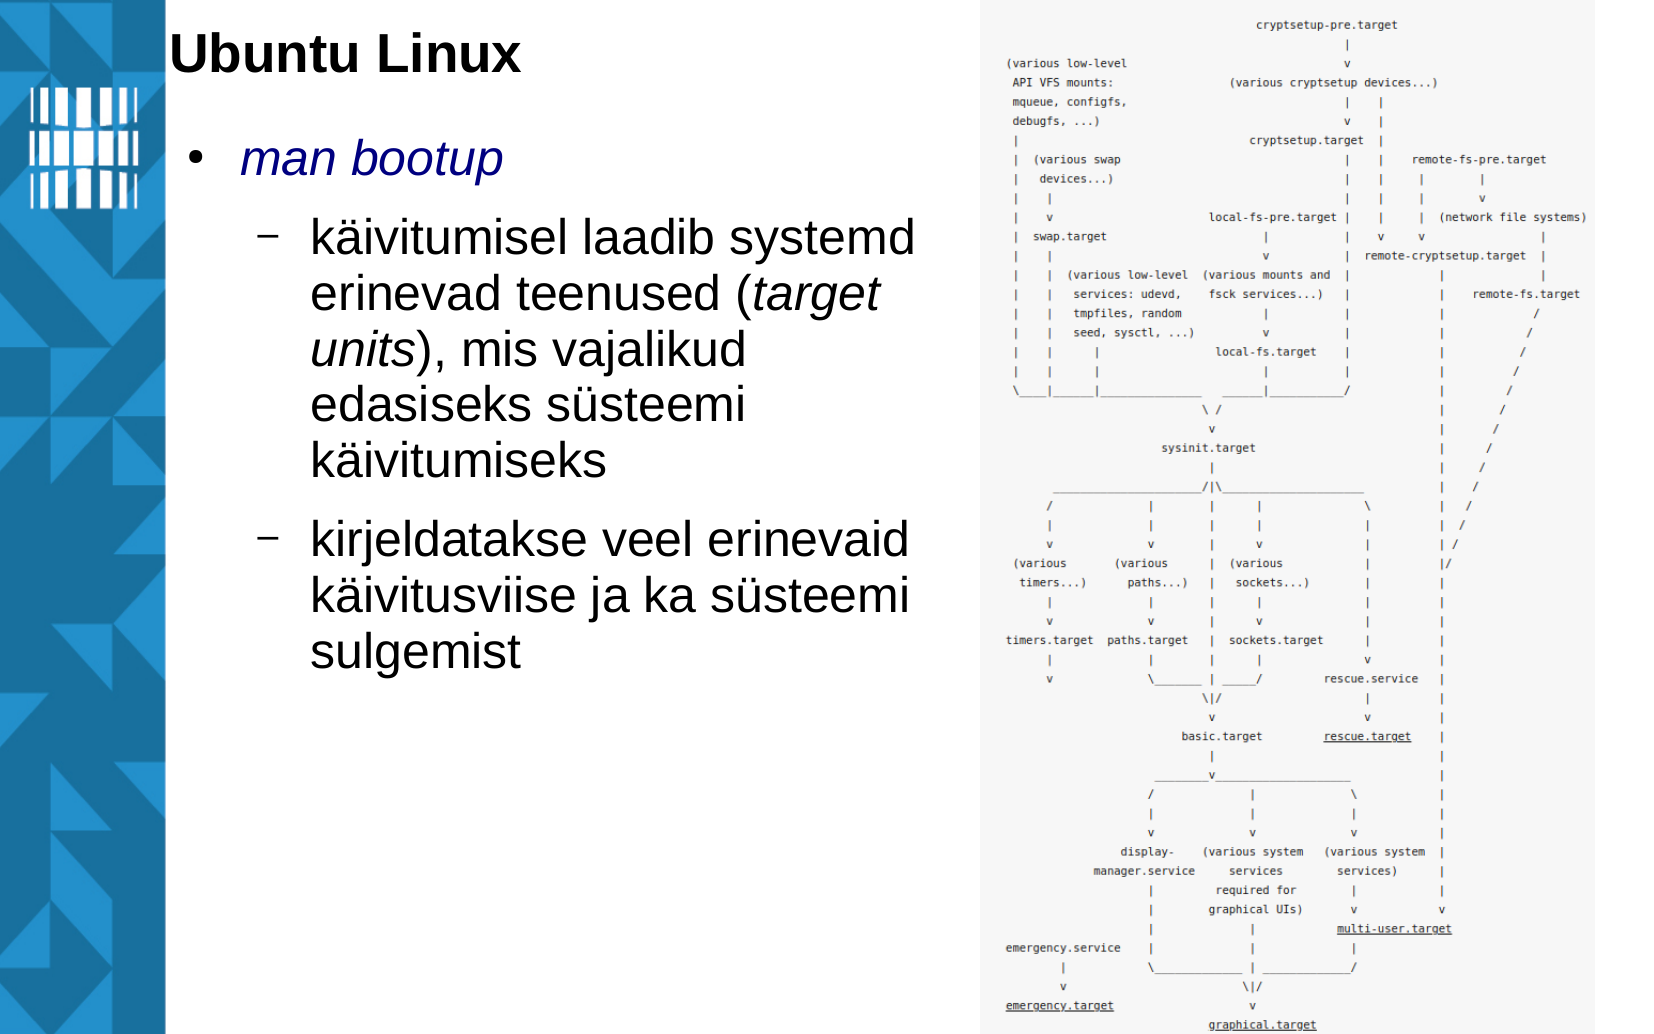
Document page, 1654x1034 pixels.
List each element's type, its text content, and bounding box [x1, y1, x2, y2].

list man bootup käivitumisel laadib systemd erinevad teenused (target units), mis vajalikud edasiseks süsteemi käivitumiseks kirjeldatakse veel erinevaid käivitusviise ja ka süsteemi sulgemist [169, 129, 945, 1004]
title Ubuntu Linux [169, 11, 980, 95]
picture [980, 0, 1595, 1034]
